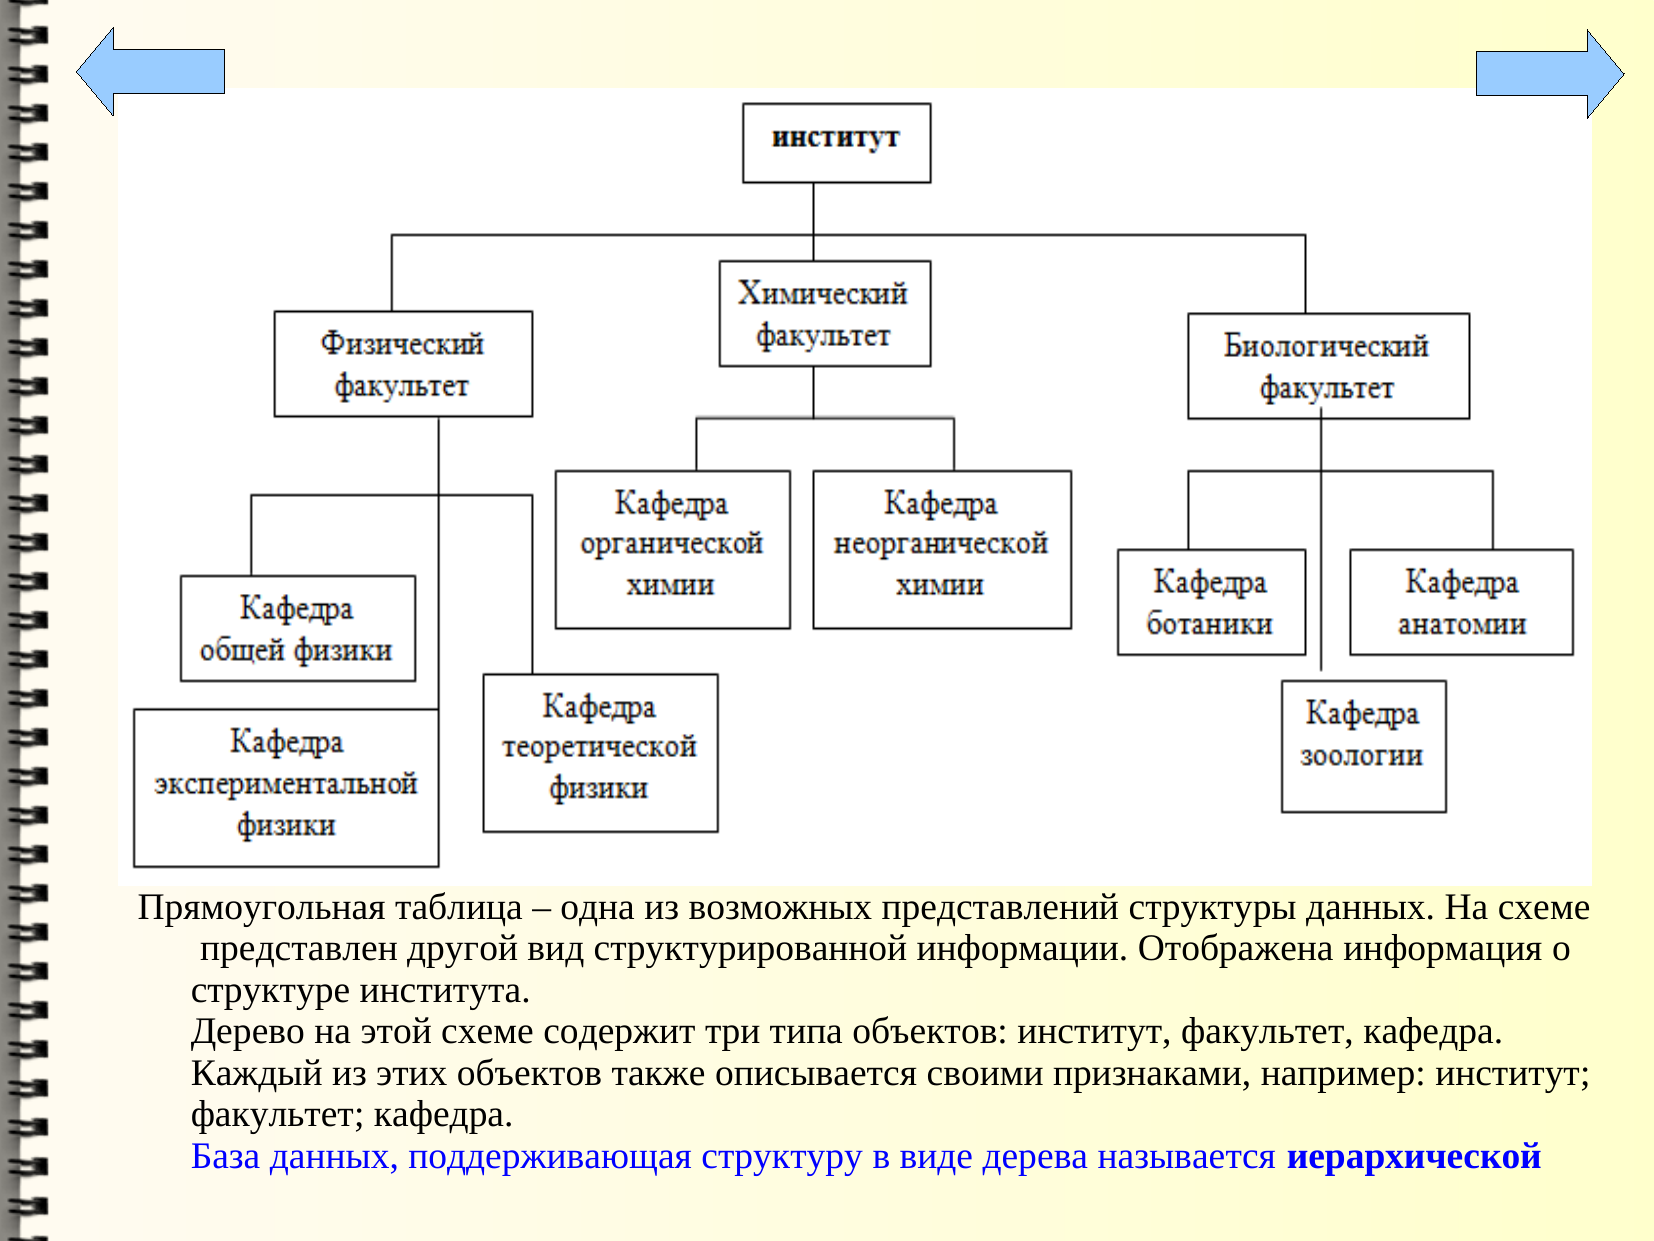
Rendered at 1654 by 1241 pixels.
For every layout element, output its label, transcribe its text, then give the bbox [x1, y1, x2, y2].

text_box [76, 27, 225, 116]
picture [0, 0, 1654, 1241]
picture [118, 88, 1592, 886]
text_box [1476, 29, 1625, 119]
list Прямоугольная таблица – одна из возможных представлений структуры данных. На схеме представлен другой вид структурированной информации. Отображена информация о структуре института. Дерево на этой схеме содержит три типа объектов: институт, факультет, кафедра. Каждый из этих объектов также описывается своими признаками, например: институт; факультет; кафедра. База данных, поддерживающая структуру в виде дерева называется иерархической [120, 885, 1595, 1211]
